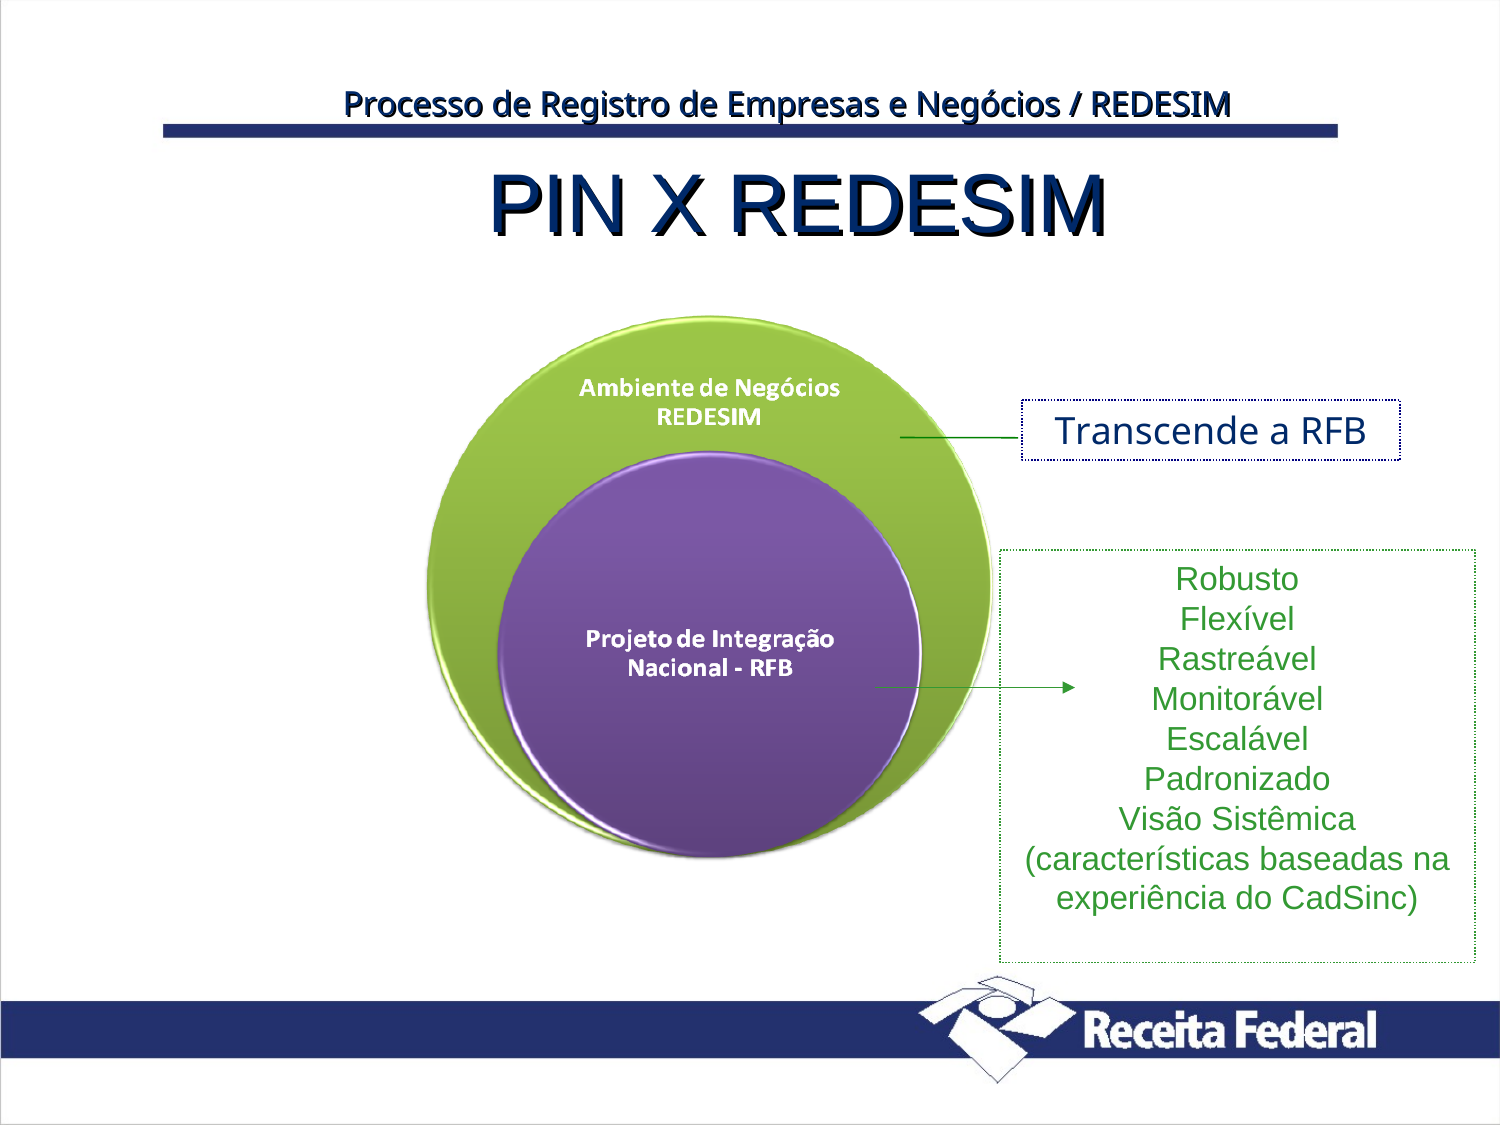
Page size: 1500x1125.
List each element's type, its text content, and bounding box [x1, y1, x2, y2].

picture [0, 0, 1500, 1125]
text_box Processo de Registro de Empresas e Negócios / REDESIM [162, 74, 1413, 131]
text_box PIN X REDESIM [118, 141, 1477, 258]
text_box Transcende a RFB [1022, 399, 1401, 460]
text_box Robusto Flexível Rastreável Monitorável Escalável Padronizado Visão Sistêmica (características baseadas na experiência do CadSinc) [999, 549, 1476, 963]
